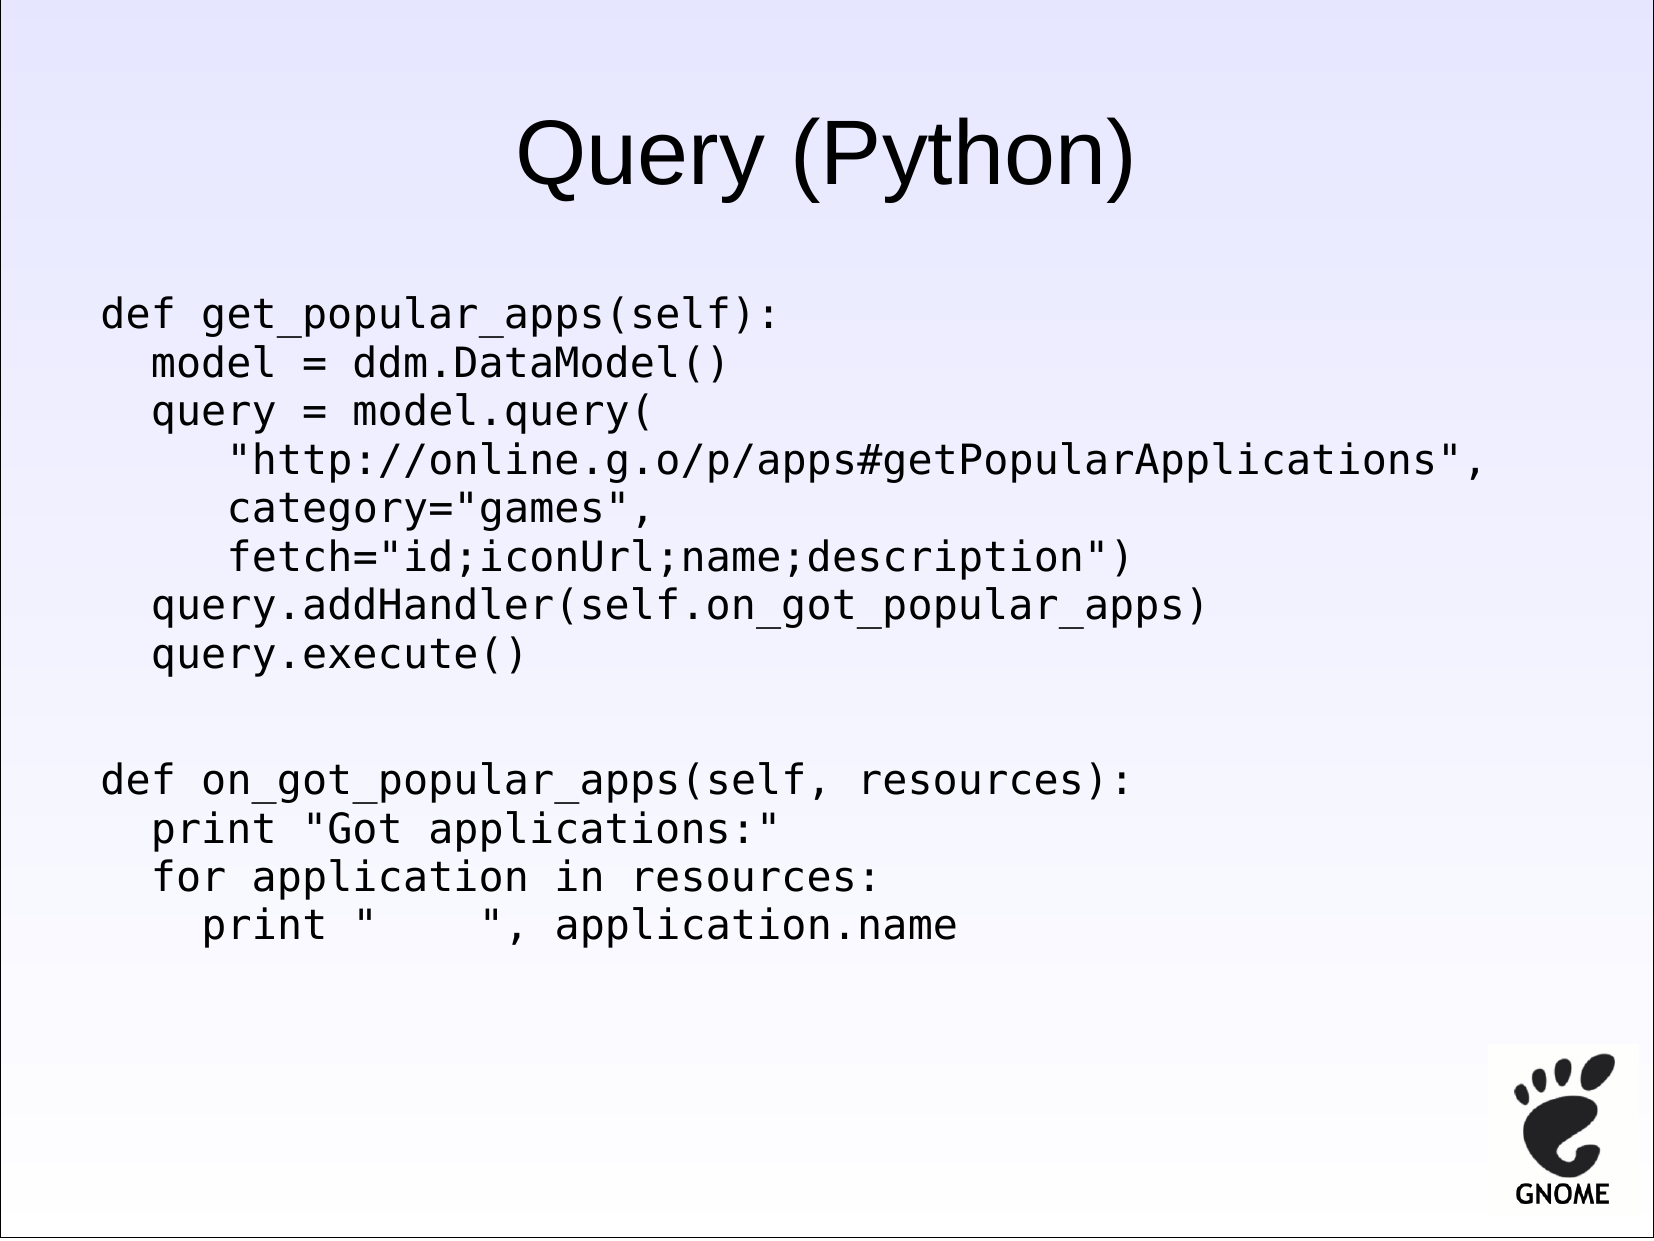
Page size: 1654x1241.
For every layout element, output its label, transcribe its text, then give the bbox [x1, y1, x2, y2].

title Query (Python) [82, 56, 1571, 250]
list def get_popular_apps(self): model = ddm.DataModel() query = model.query( "http://online.g.o/p/apps#getPopularApplications", category="games", fetch="id;iconUrl;name;description") query.addHandler(self.on_got_popular_apps) query.execute() def on_got_popular_apps(self, resources): print "Got applications:" for application in resources: print " ", application.name [82, 290, 1571, 1094]
picture [1488, 1044, 1639, 1216]
